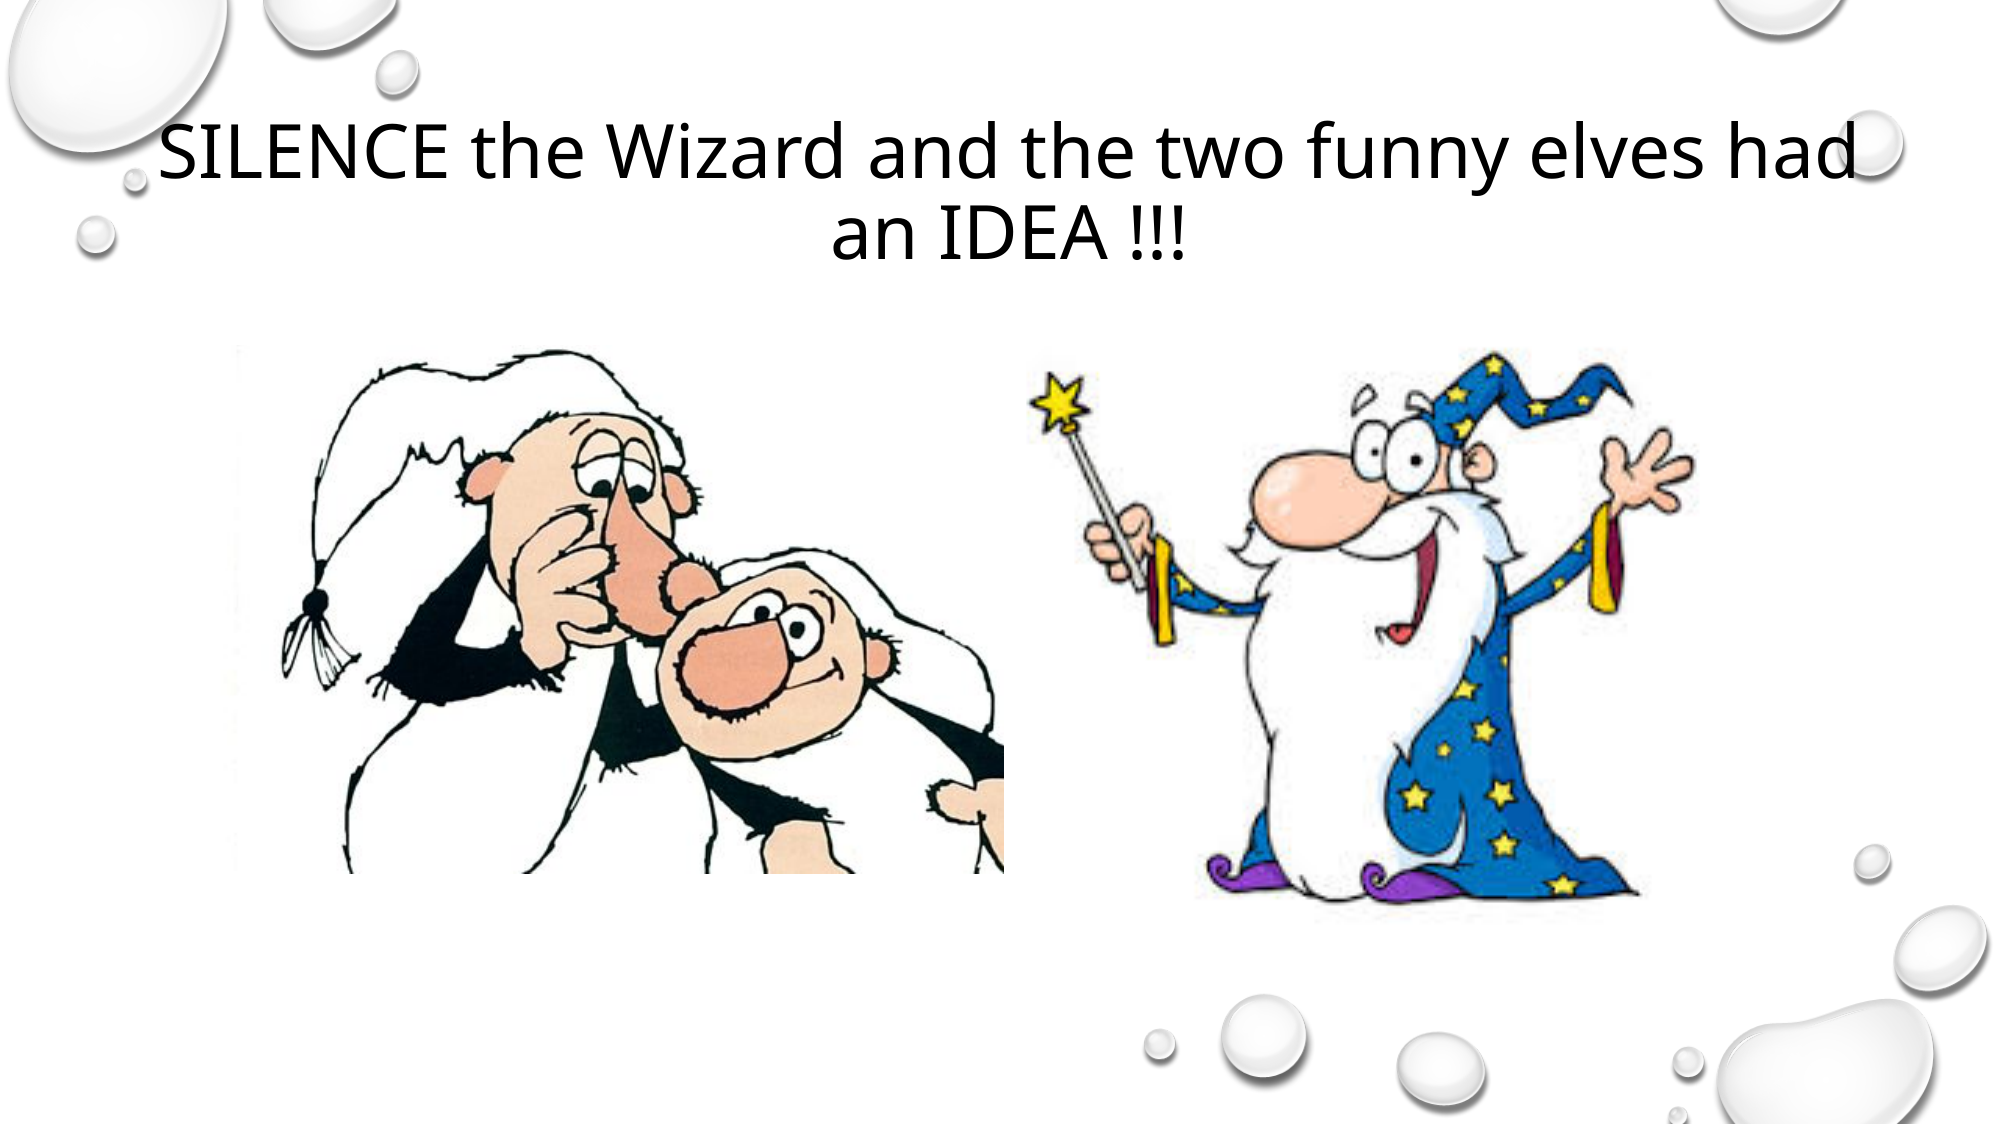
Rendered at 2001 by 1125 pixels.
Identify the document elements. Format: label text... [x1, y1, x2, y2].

picture [0, 0, 1999, 1124]
text_box SILENCE the Wizard and the two funny elves had an IDEA !!! [118, 106, 1902, 287]
